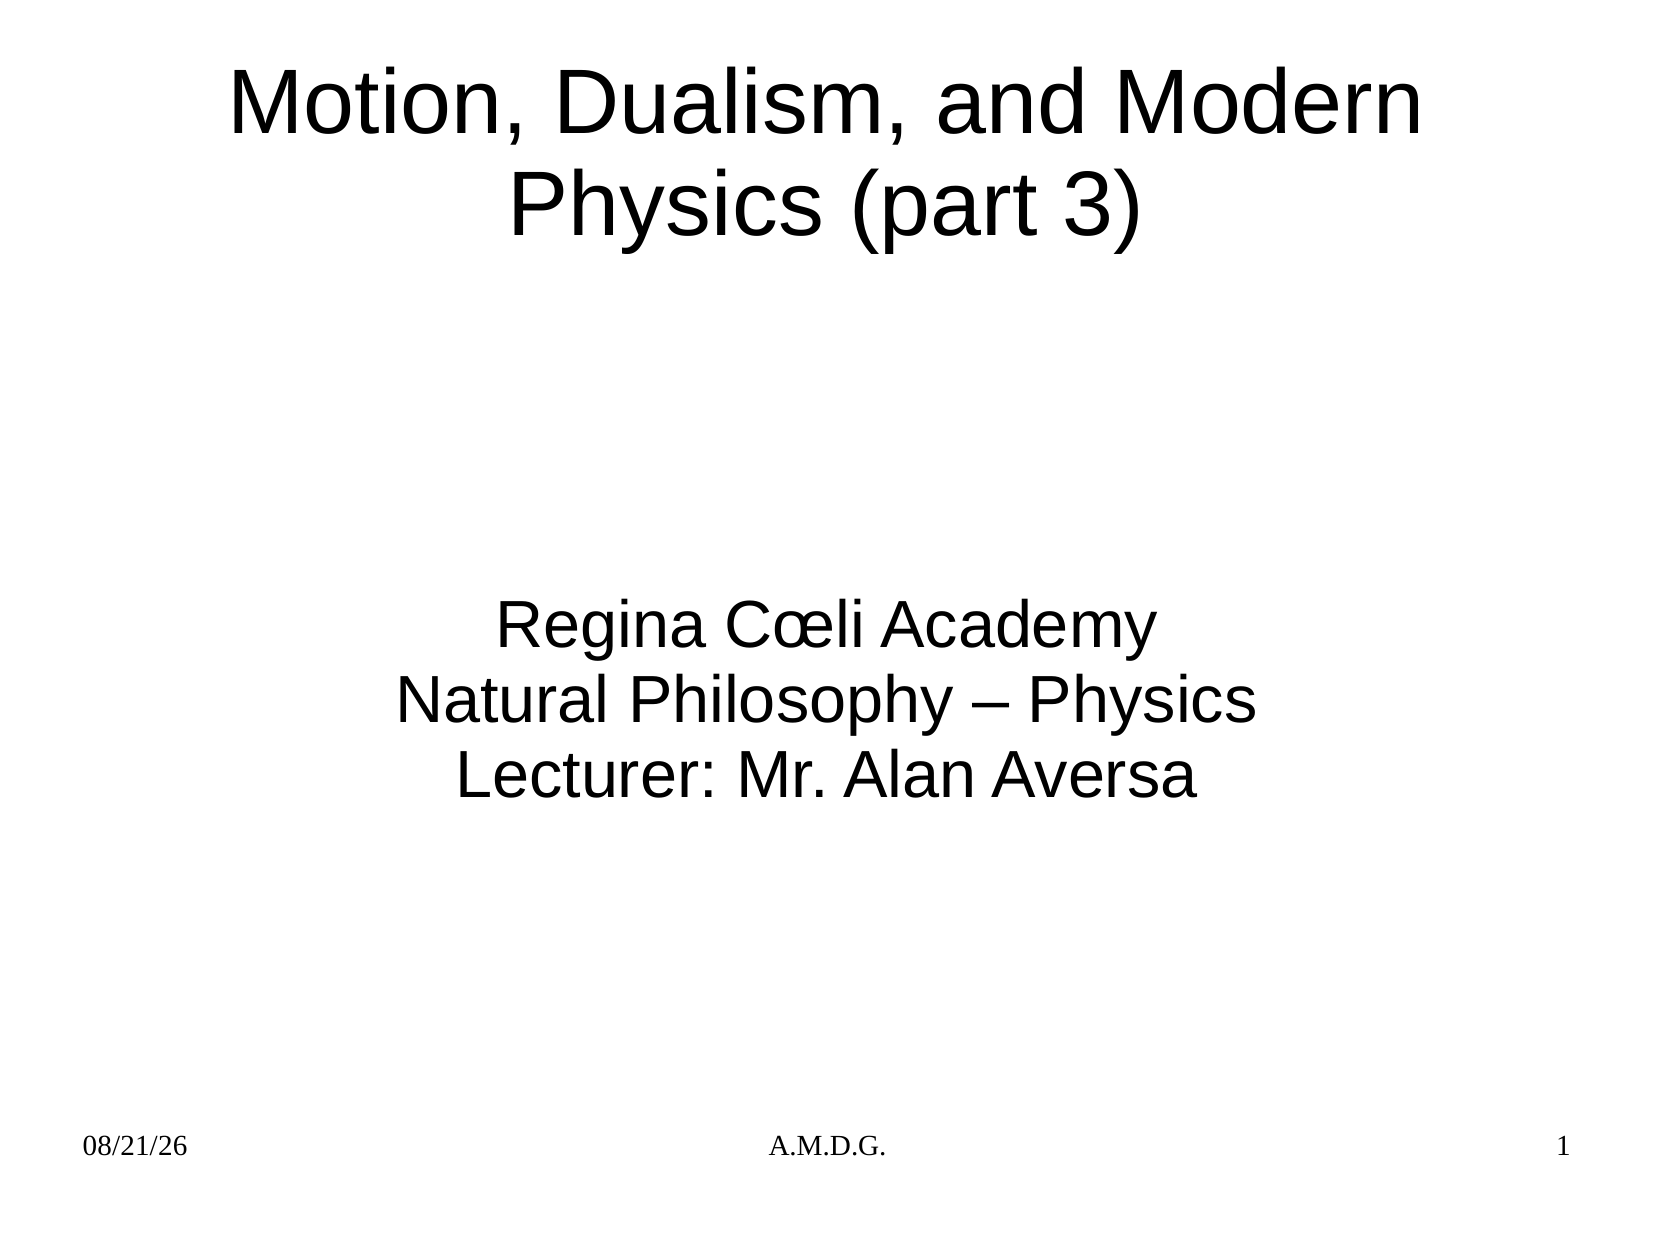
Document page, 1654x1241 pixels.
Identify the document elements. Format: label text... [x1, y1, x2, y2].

subtitle Regina Cœli Academy Natural Philosophy – Physics Lecturer: Mr. Alan Aversa [82, 290, 1571, 1109]
title Motion, Dualism, and Modern Physics (part 3) [82, 49, 1571, 257]
